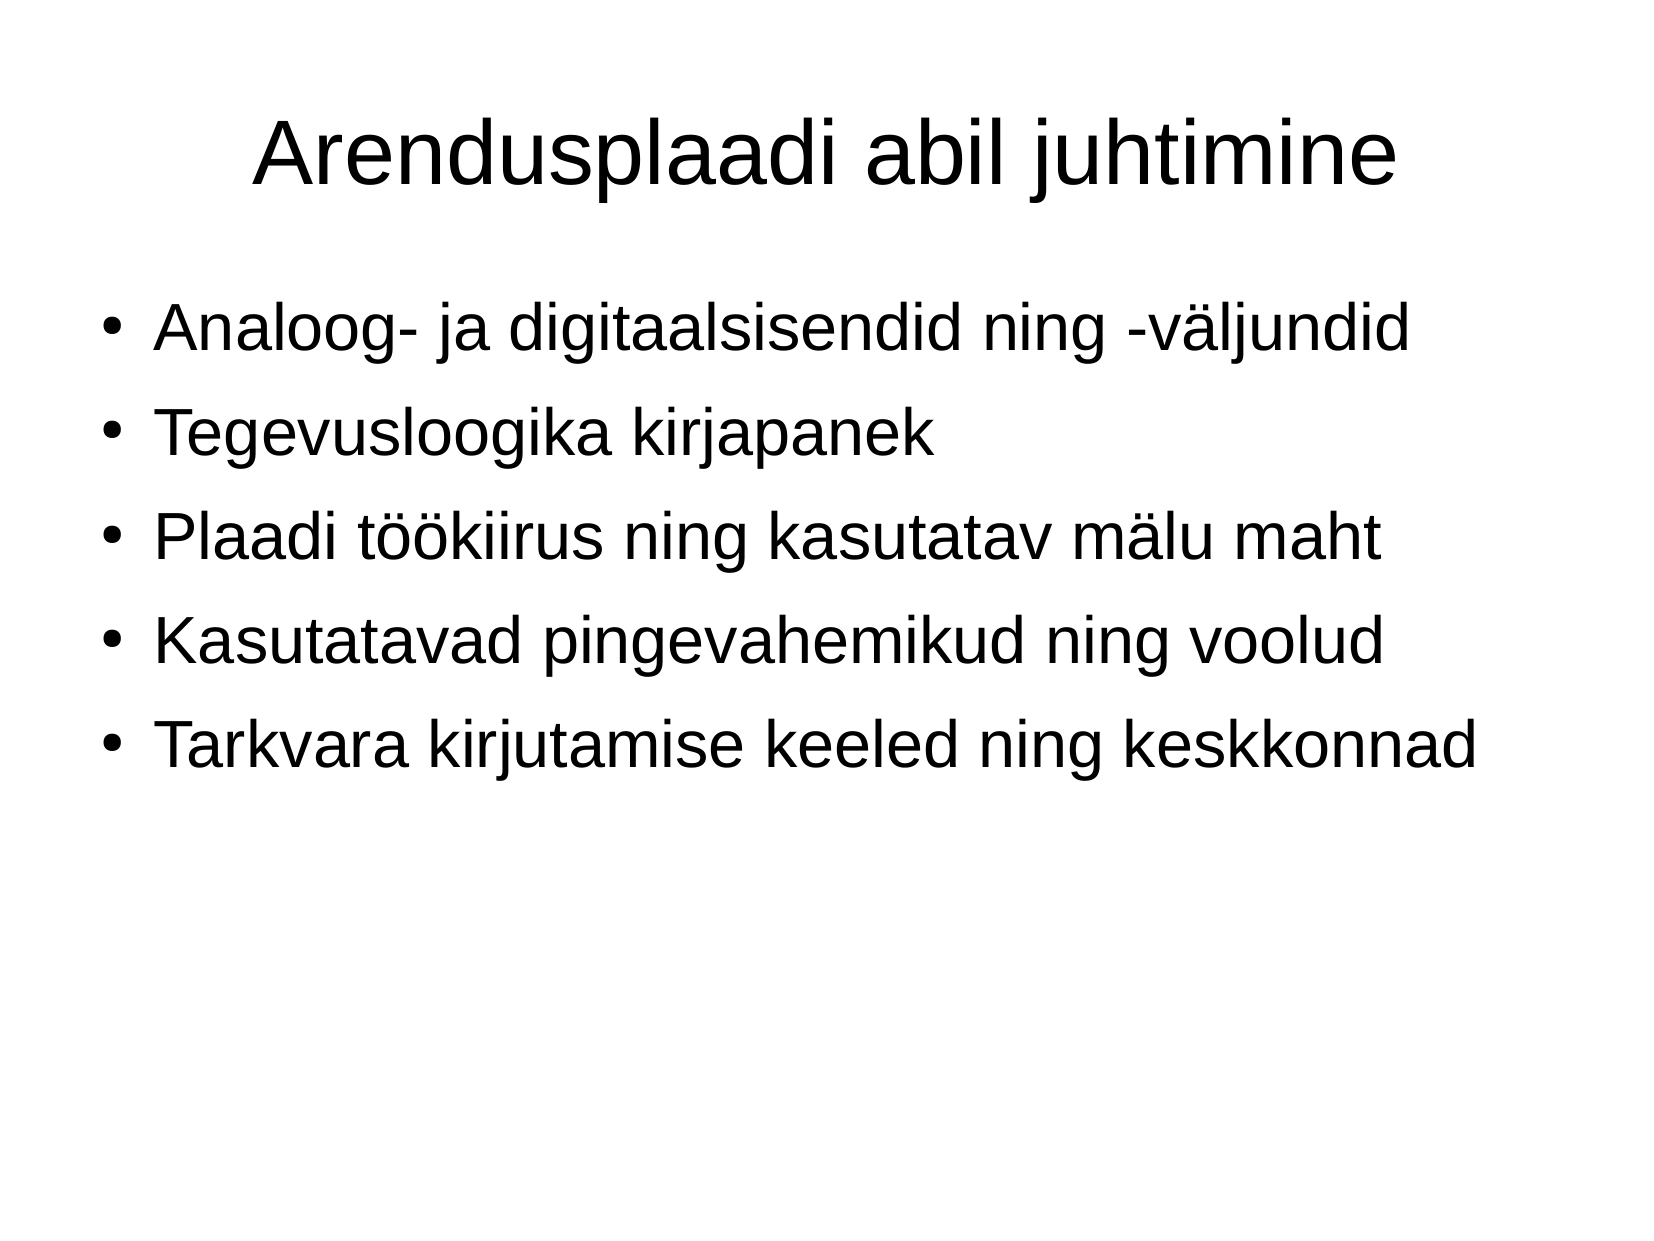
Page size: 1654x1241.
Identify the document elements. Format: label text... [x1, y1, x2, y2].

title Arendusplaadi abil juhtimine [82, 49, 1571, 257]
list Analoog- ja digitaalsisendid ning -väljundid Tegevusloogika kirjapanek Plaadi töökiirus ning kasutatav mälu maht Kasutatavad pingevahemikud ning voolud Tarkvara kirjutamise keeled ning keskkonnad [82, 290, 1571, 1010]
